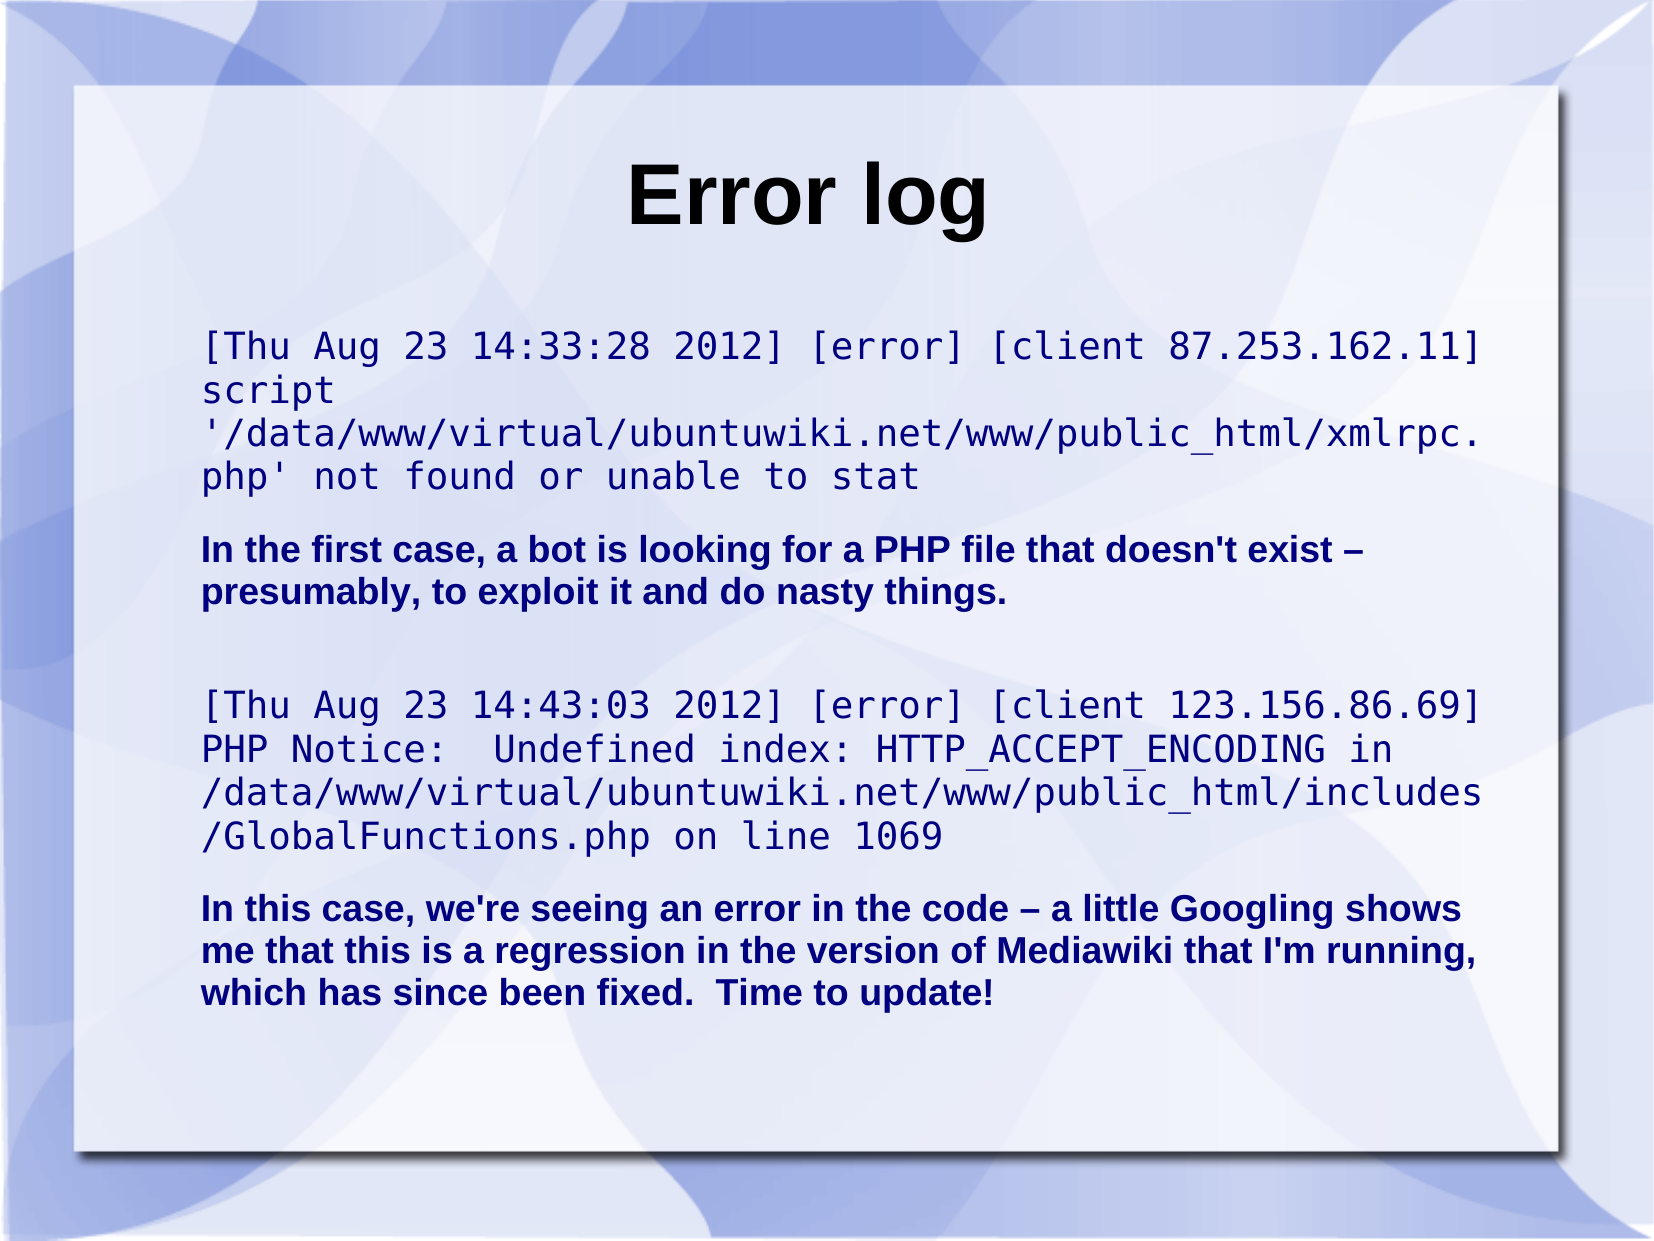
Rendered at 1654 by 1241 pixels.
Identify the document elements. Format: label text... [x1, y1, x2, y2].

title Error log [82, 90, 1536, 298]
picture [0, 0, 1654, 1241]
list [Thu Aug 23 14:33:28 2012] [error] [client 87.253.162.11] script '/data/www/virtual/ubuntuwiki.net/www/public_html/xmlrpc.php' not found or unable to stat In the first case, a bot is looking for a PHP file that doesn't exist – presumably, to exploit it and do nasty things. [Thu Aug 23 14:43:03 2012] [error] [client 123.156.86.69] PHP Notice: Undefined index: HTTP_ACCEPT_ENCODING in /data/www/virtual/ubuntuwiki.net/www/public_html/includes/GlobalFunctions.php on line 1069 In this case, we're seeing an error in the code – a little Googling shows me that this is a regression in the version of Mediawiki that I'm running, which has since been fixed. Time to update! [129, 324, 1489, 1045]
